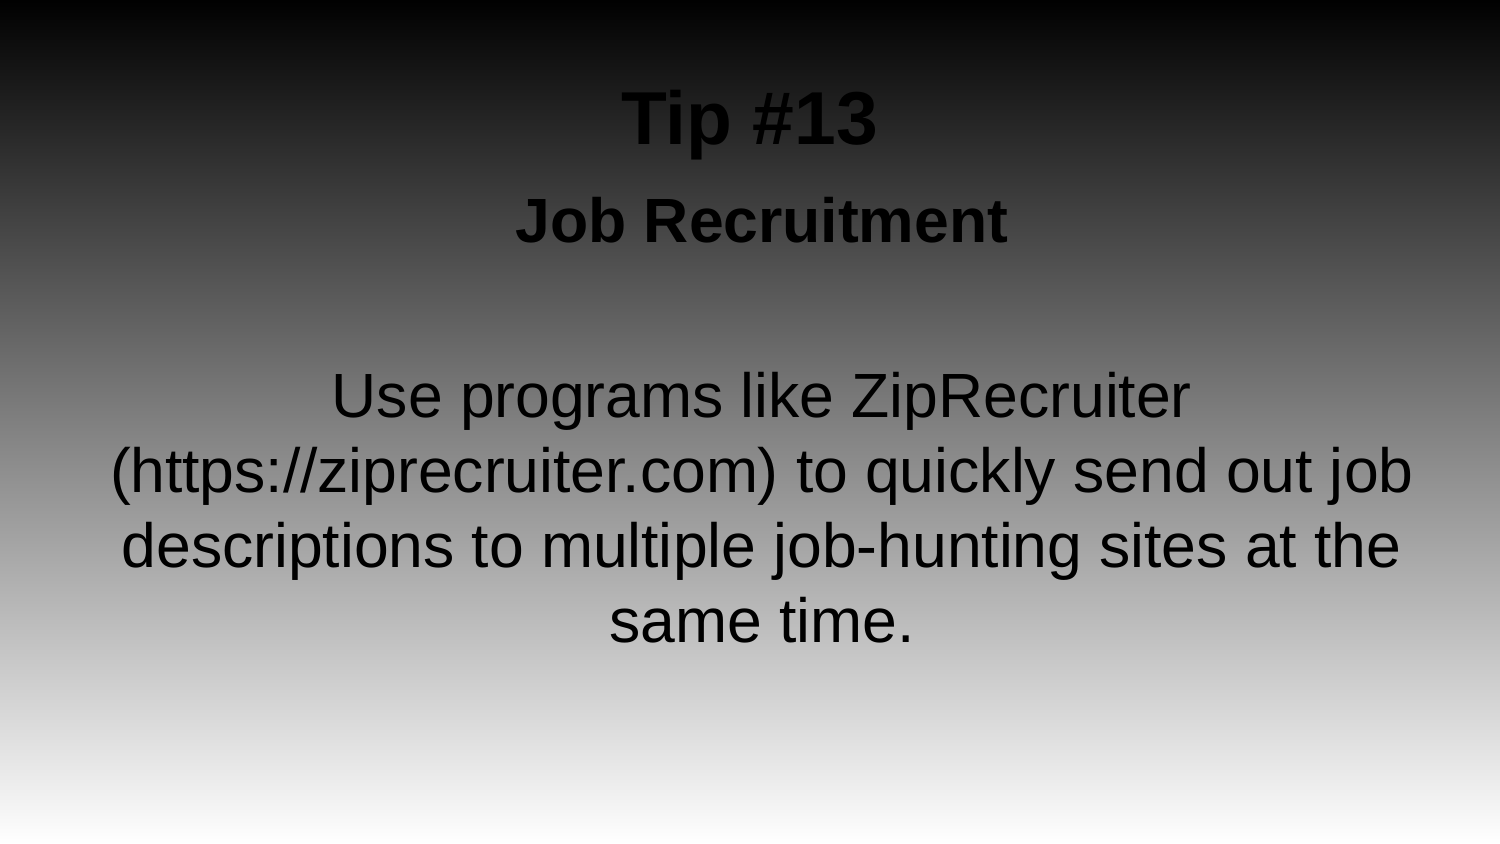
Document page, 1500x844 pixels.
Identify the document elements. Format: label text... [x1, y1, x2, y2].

list Job Recruitment Use programs like ZipRecruiter (https://ziprecruiter.com) to quickly send out job descriptions to multiple job-hunting sites at the same time. [87, 77, 1438, 758]
title Tip #13 [75, 33, 1425, 175]
